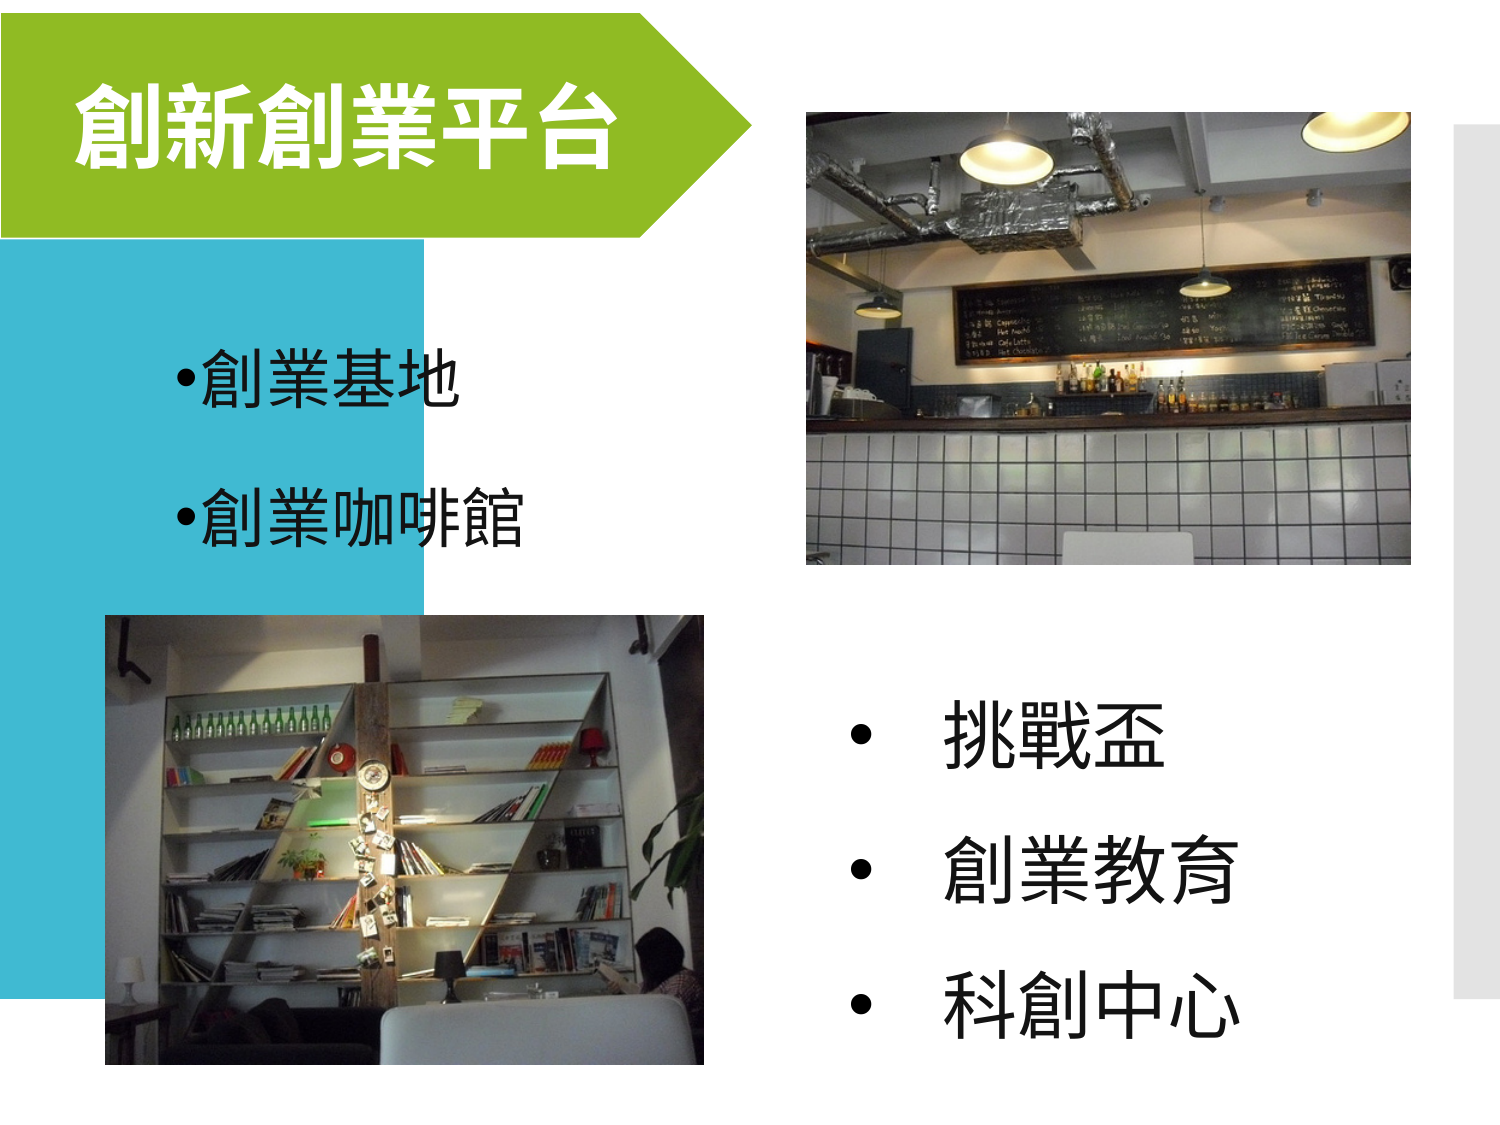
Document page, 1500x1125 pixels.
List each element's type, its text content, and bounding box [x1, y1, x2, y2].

picture [105, 615, 704, 1065]
list 創業基地 創業咖啡館 [159, 290, 781, 564]
picture [806, 112, 1411, 565]
text_box 挑戰盃 創業教育 科創中心 [833, 636, 1500, 1056]
text_box 創新創業平台 [0, 11, 754, 239]
